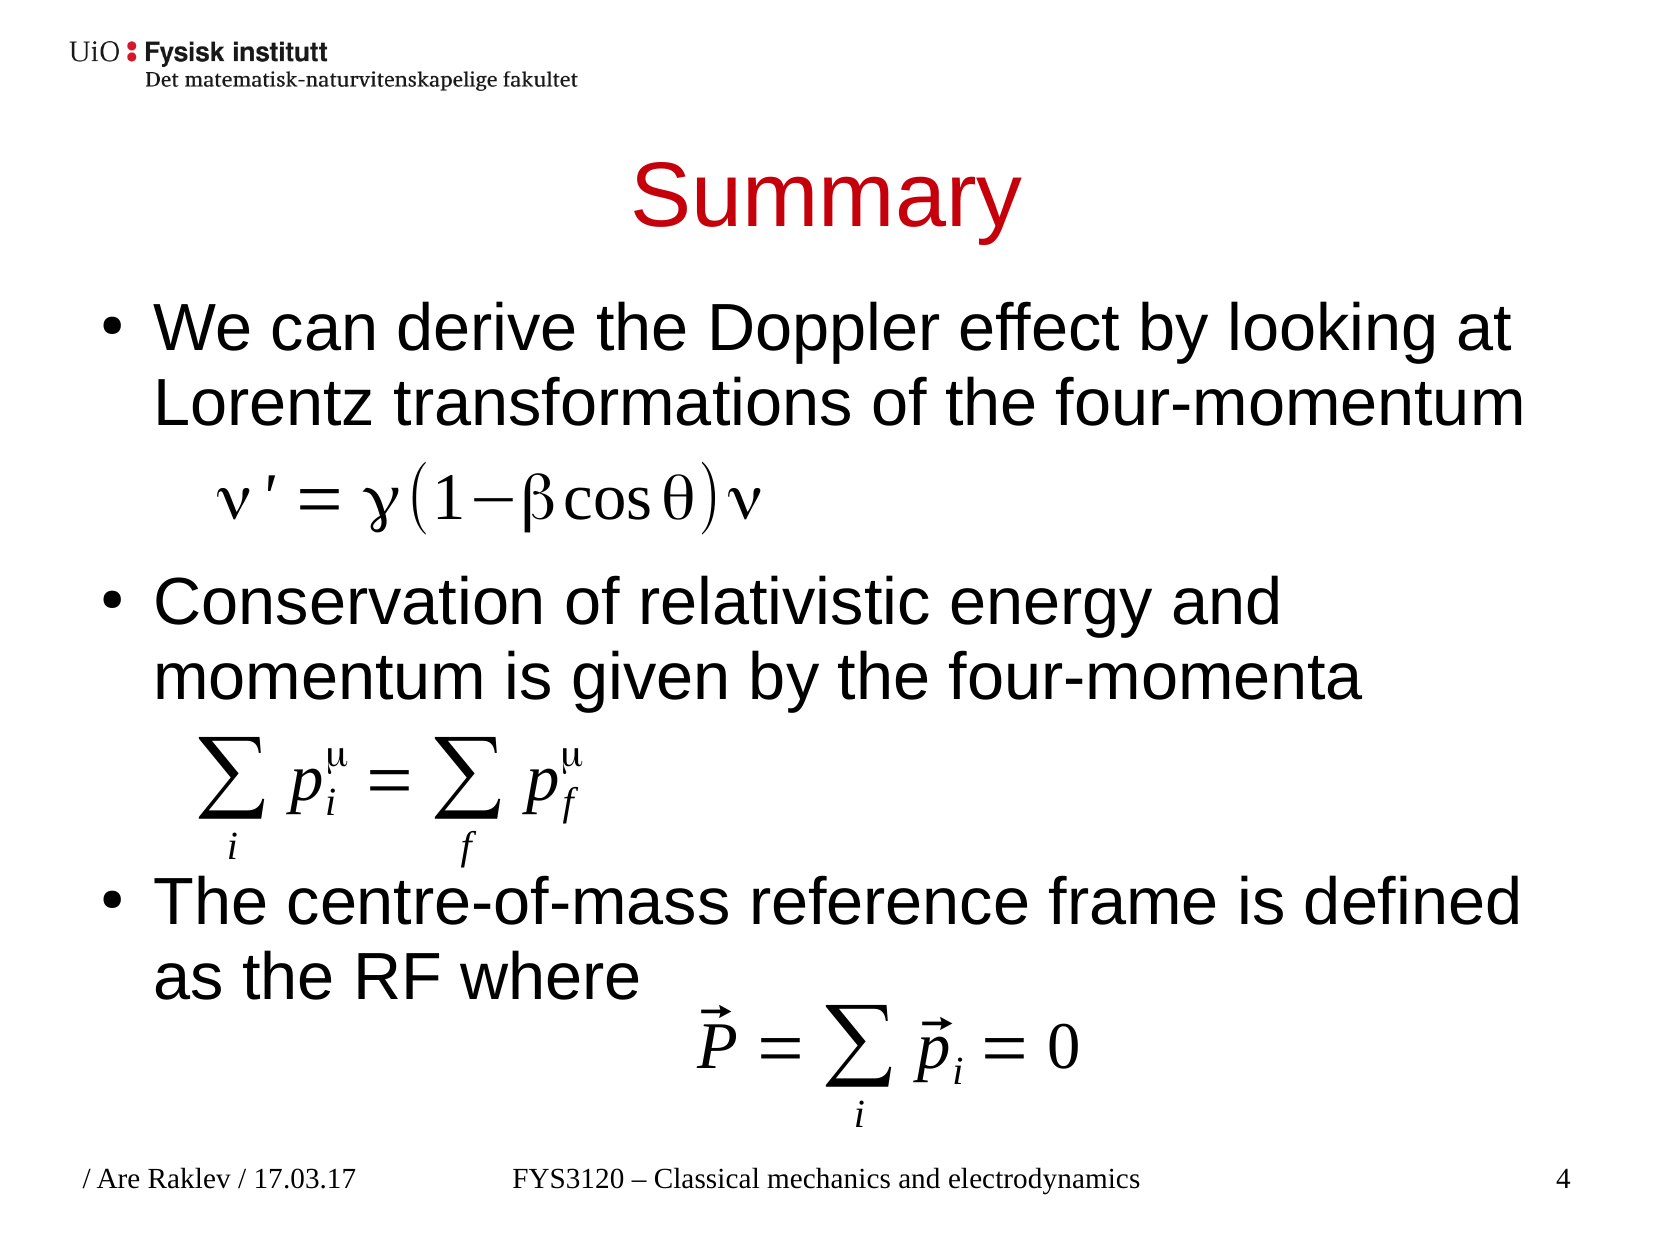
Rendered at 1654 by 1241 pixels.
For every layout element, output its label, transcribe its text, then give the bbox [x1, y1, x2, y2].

list We can derive the Doppler effect by looking at Lorentz transformations of the four-momentum Conservation of relativistic energy and momentum is given by the four-momenta The centre-of-mass reference frame is defined as the RF where [82, 290, 1571, 1147]
chart [208, 458, 770, 539]
title Summary [82, 90, 1571, 290]
picture [68, 37, 581, 93]
chart [688, 1000, 1088, 1137]
chart [188, 732, 591, 869]
